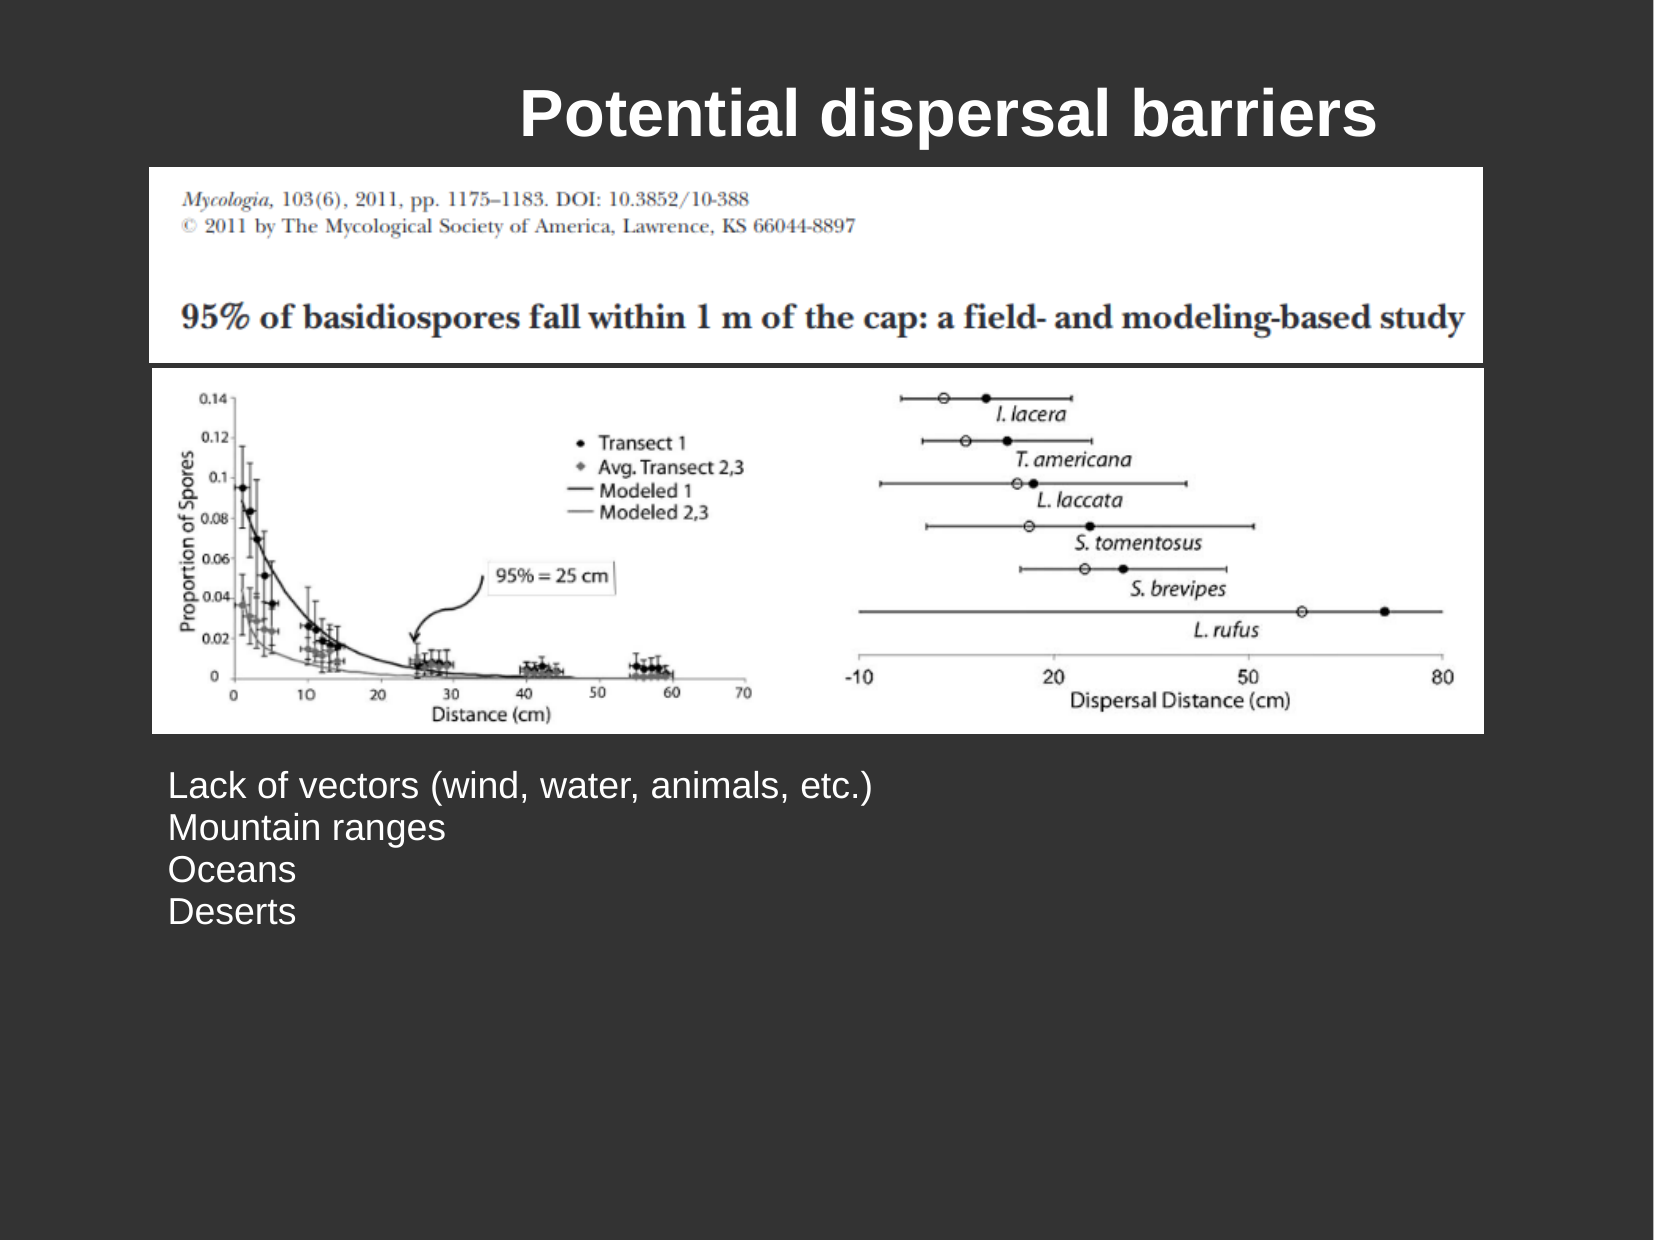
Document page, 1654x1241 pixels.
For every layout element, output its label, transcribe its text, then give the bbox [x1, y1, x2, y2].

text_box Lack of vectors (wind, water, animals, etc.) Mountain ranges Oceans Deserts [152, 756, 1226, 940]
text_box Potential dispersal barriers [149, 68, 1654, 159]
picture [149, 167, 1483, 363]
picture [152, 368, 1484, 734]
